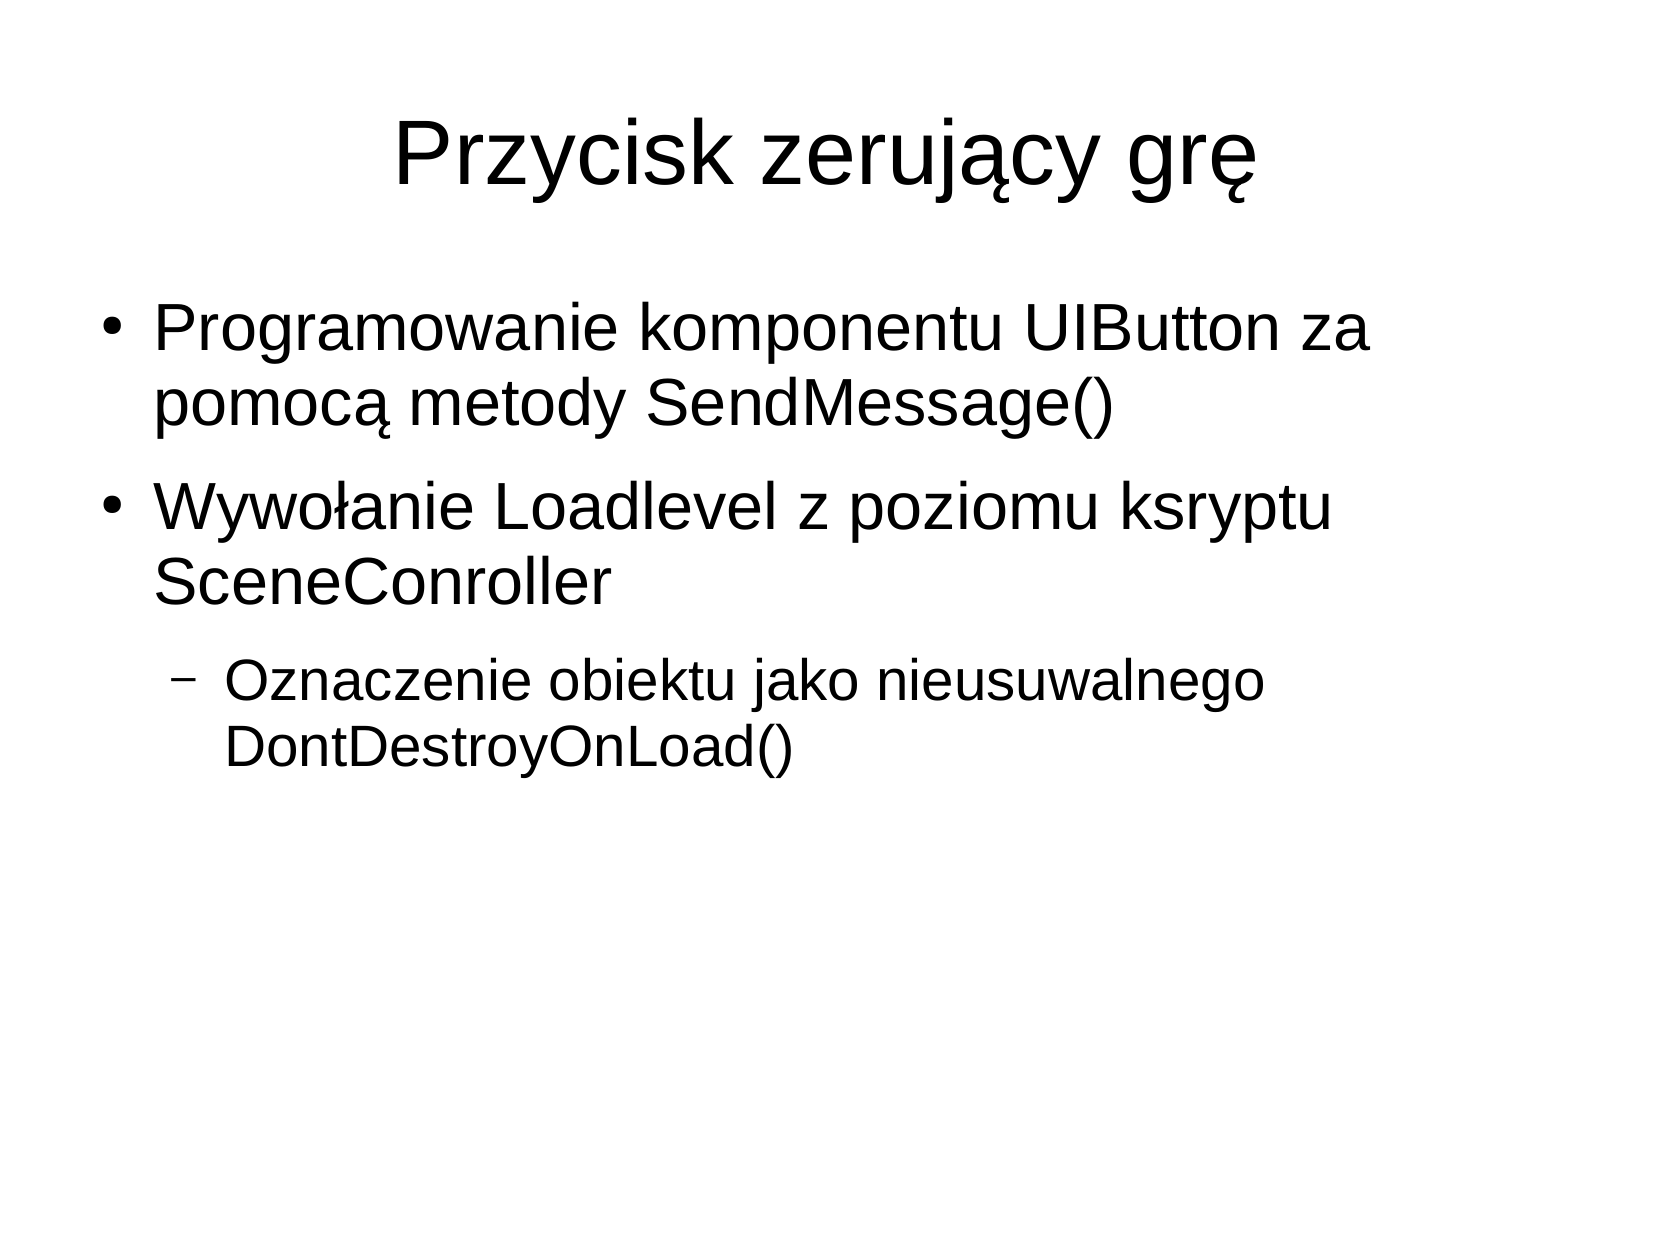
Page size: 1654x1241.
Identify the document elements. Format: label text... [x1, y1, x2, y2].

title Przycisk zerujący grę [82, 49, 1571, 257]
list Programowanie komponentu UIButton za pomocą metody SendMessage() Wywołanie Loadlevel z poziomu ksryptu SceneConroller Oznaczenie obiektu jako nieusuwalnego DontDestroyOnLoad() [82, 290, 1571, 1010]
